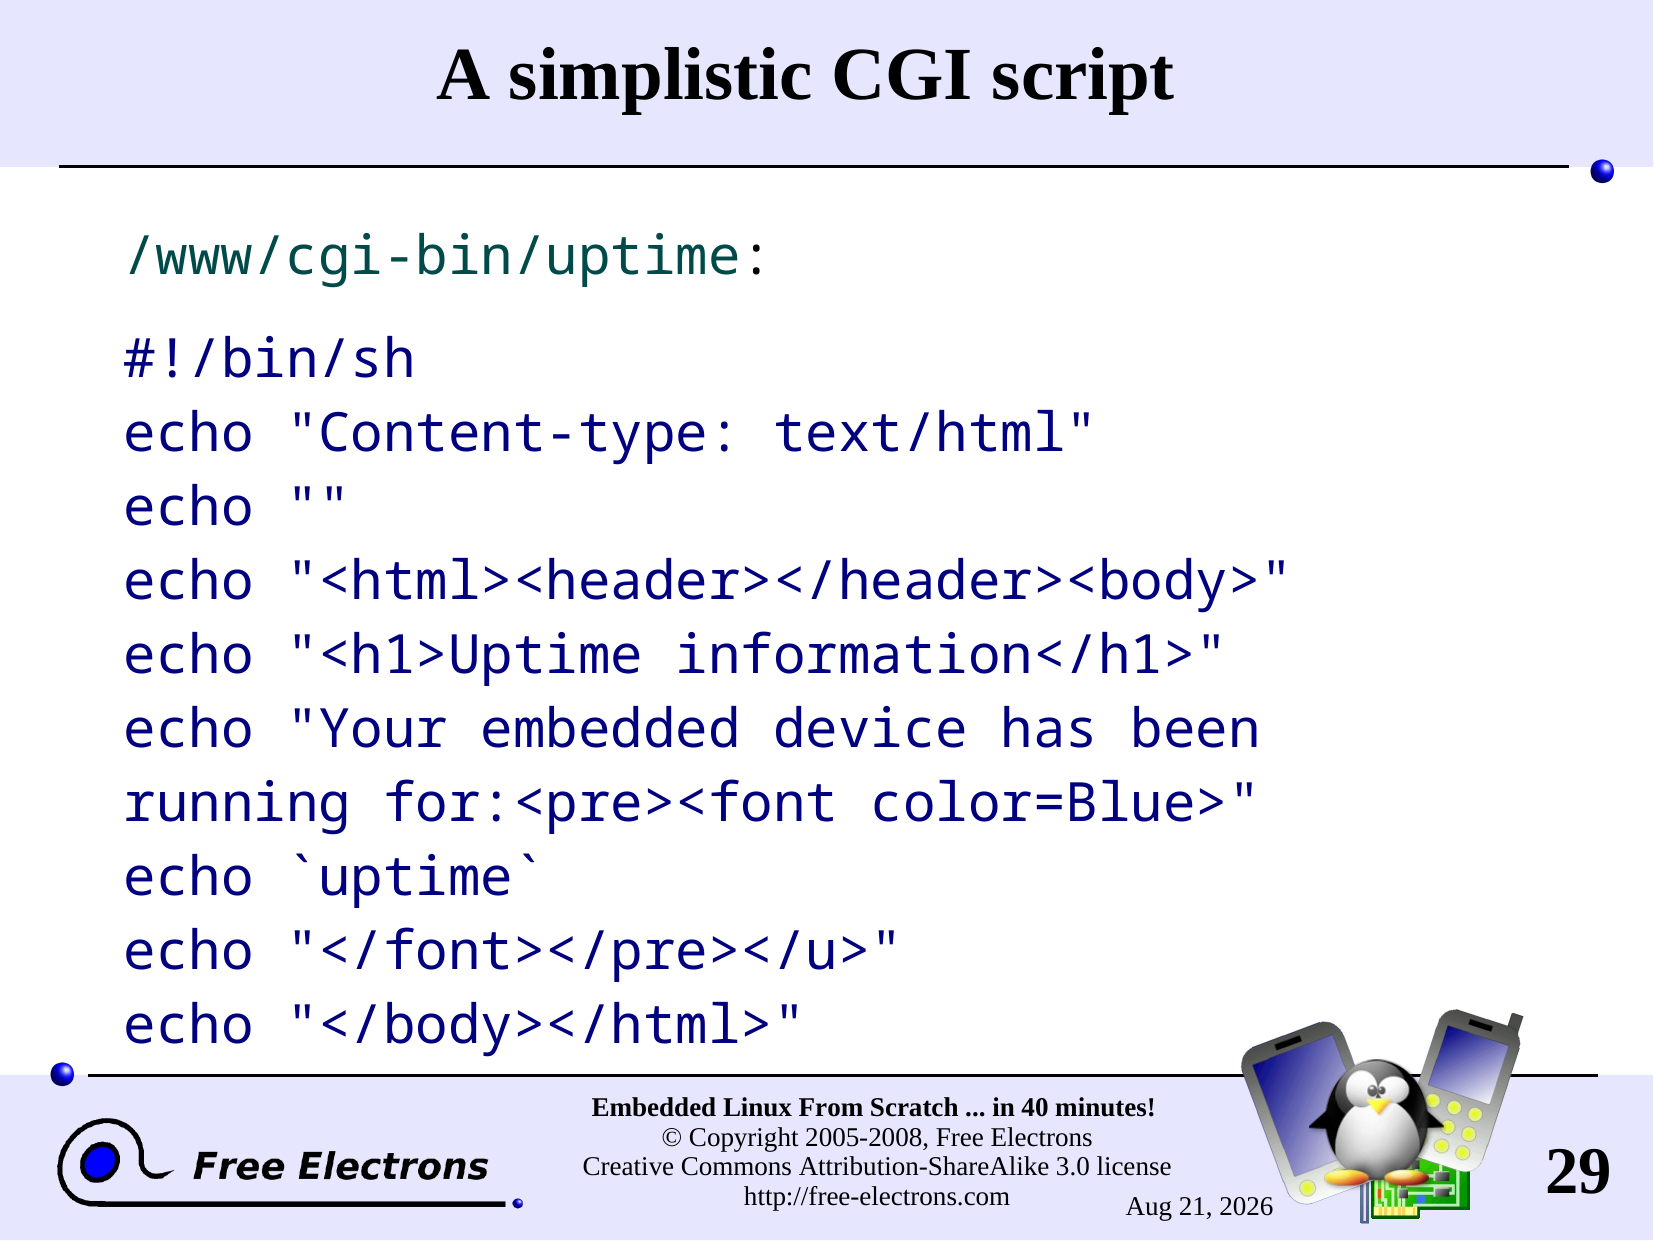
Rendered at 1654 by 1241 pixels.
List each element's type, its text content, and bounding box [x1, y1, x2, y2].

title A simplistic CGI script [60, 25, 1551, 124]
list /www/cgi-bin/uptime: #!/bin/sh echo "Content-type: text/html" echo "" echo "<html><header></header><body>" echo "<h1>Uptime information</h1>" echo "Your embedded device has been running for:<pre><font color=Blue>" echo `uptime` echo "</font></pre></u>" echo "</body></html>" [105, 216, 1518, 1066]
picture [50, 1107, 527, 1216]
picture [1231, 1007, 1538, 1241]
